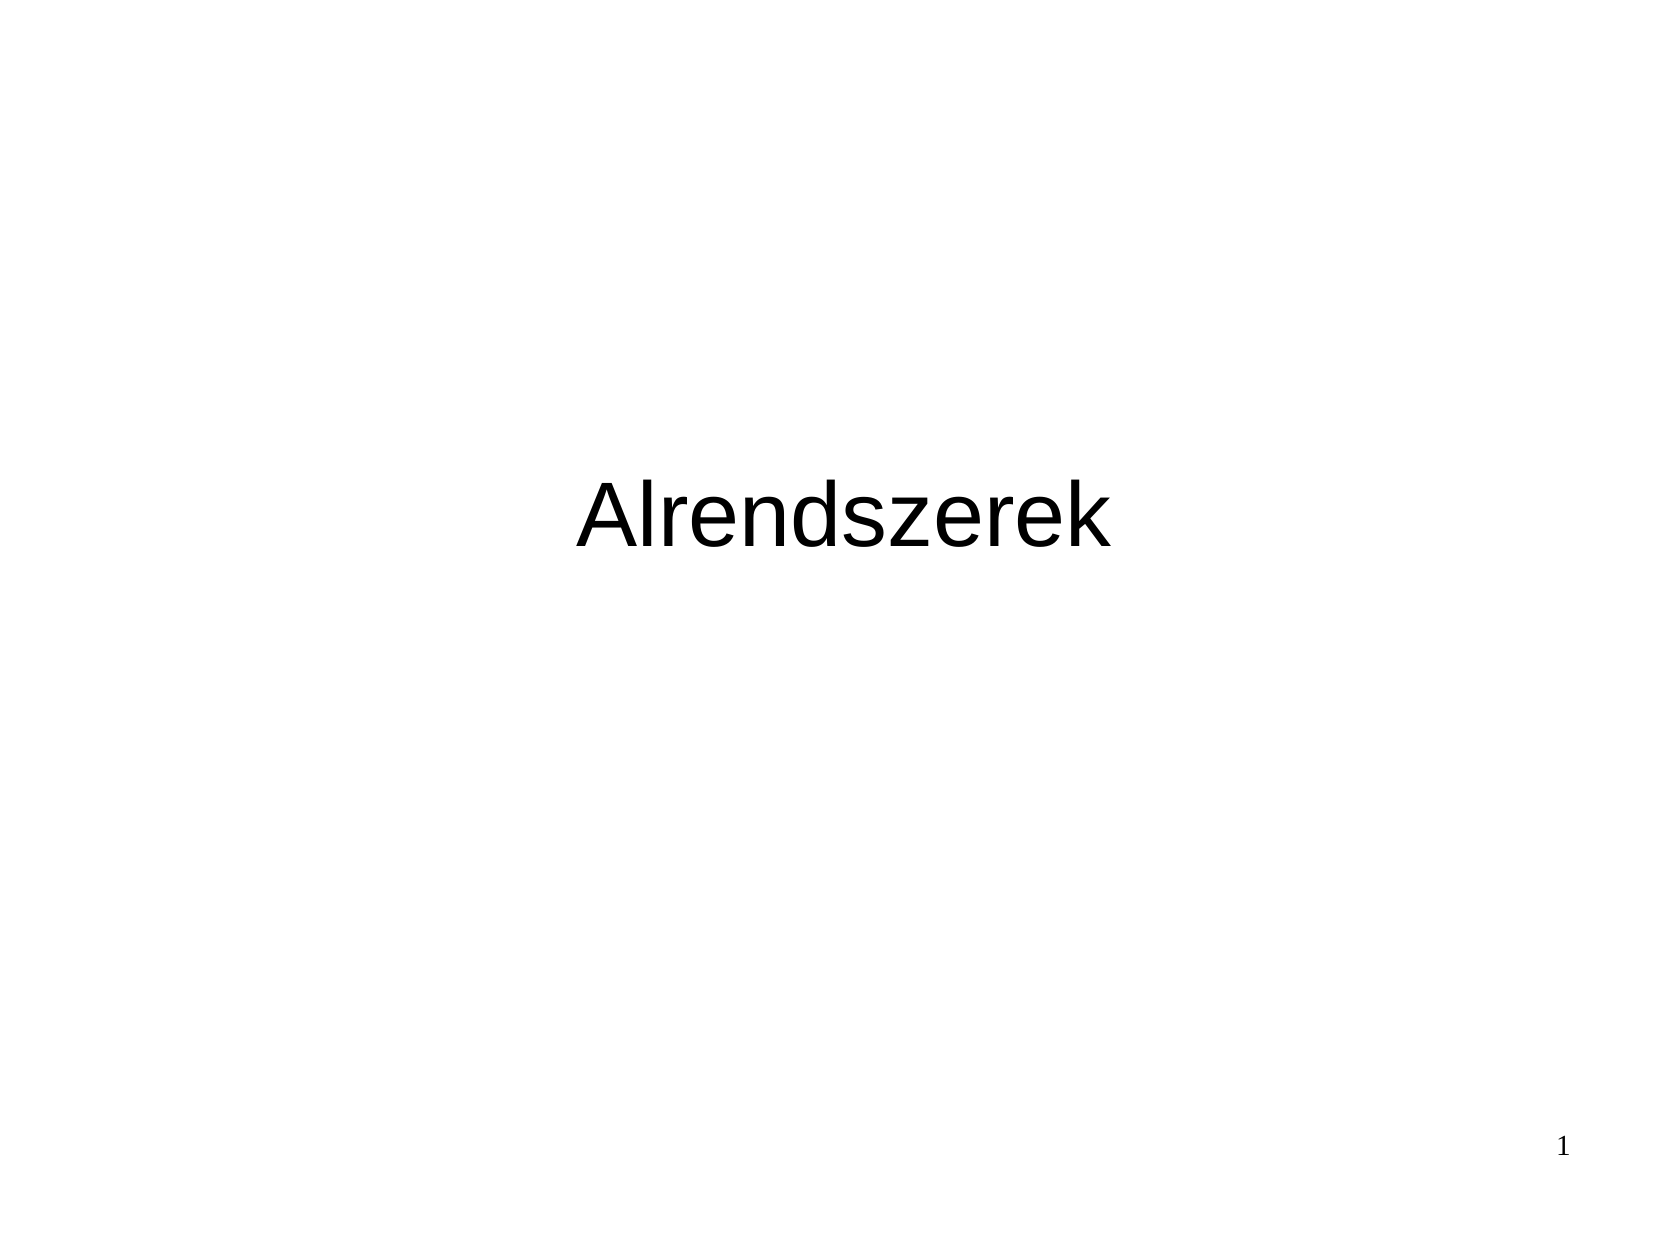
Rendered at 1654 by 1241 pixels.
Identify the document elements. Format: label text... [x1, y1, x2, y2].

title Alrendszerek [124, 413, 1530, 620]
